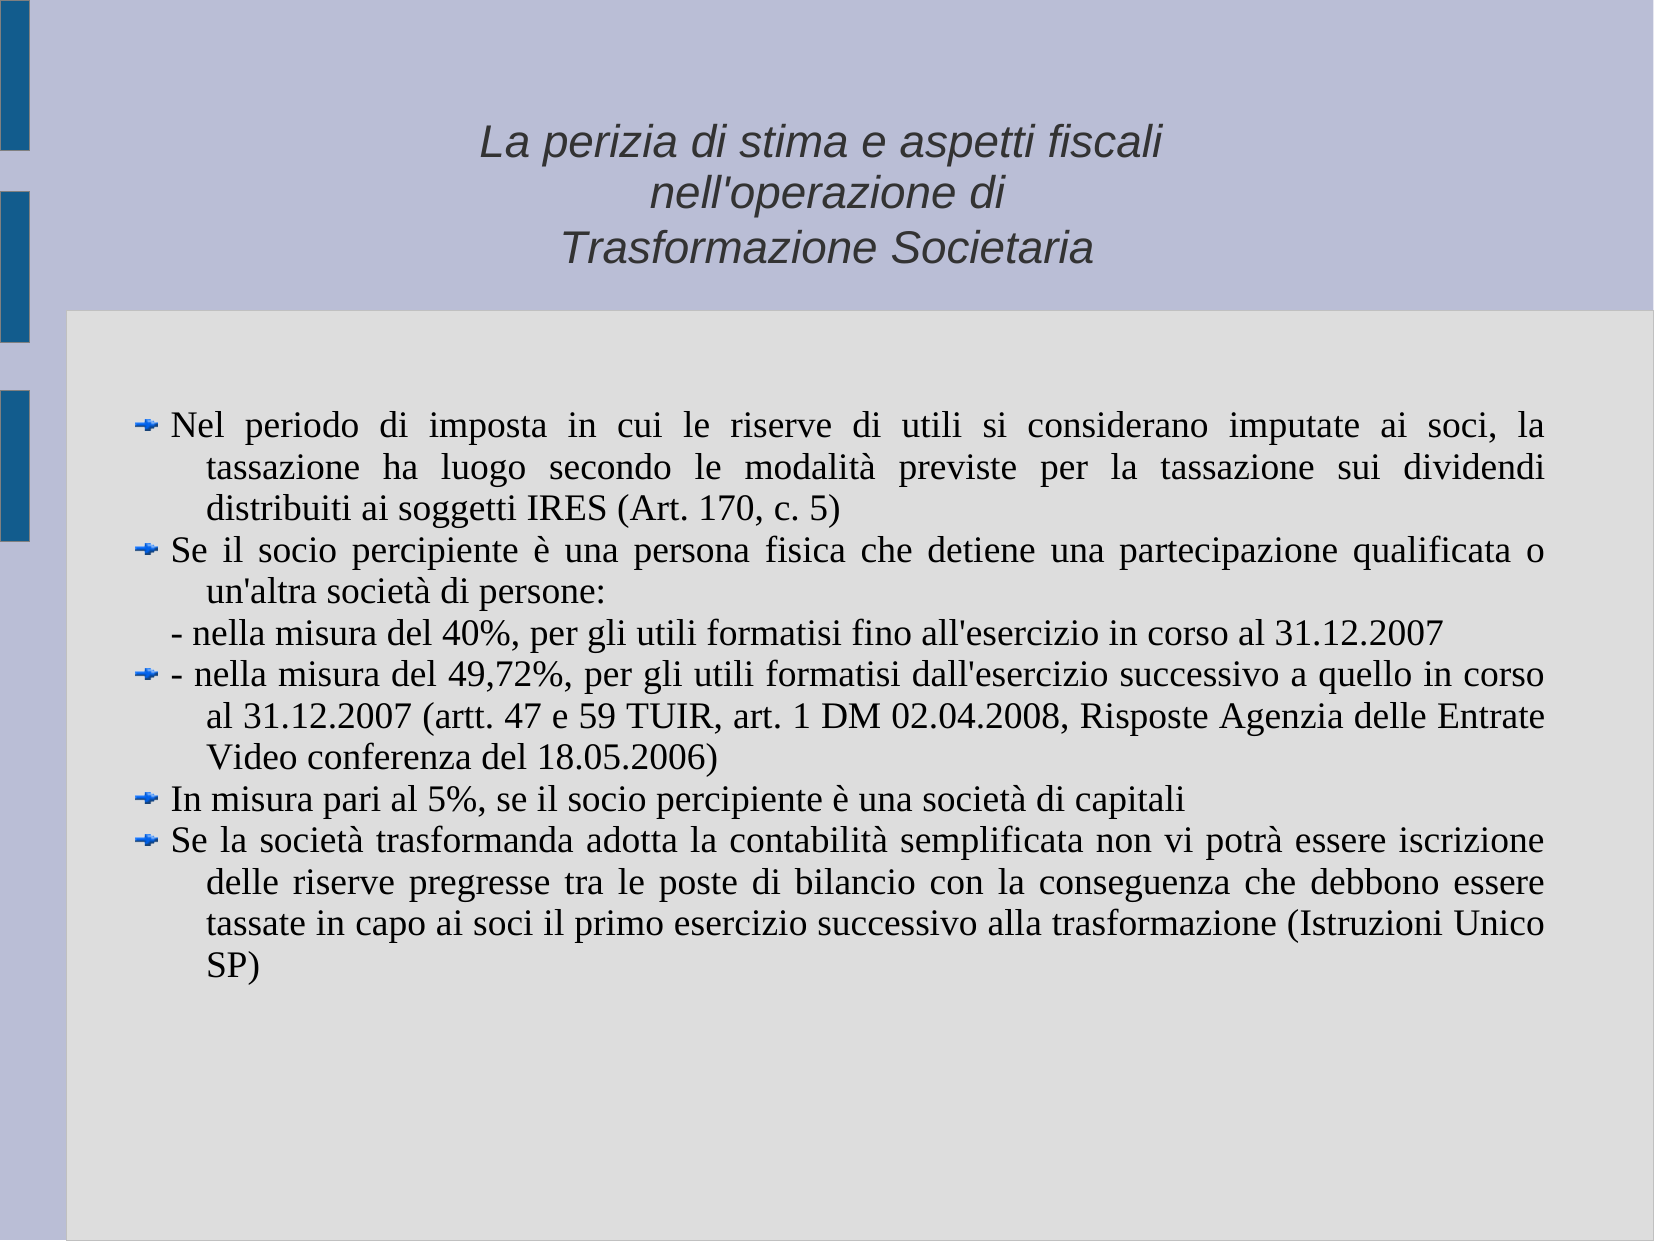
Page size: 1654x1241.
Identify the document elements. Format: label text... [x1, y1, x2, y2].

title La perizia di stima e aspetti fiscali nell'operazione di Trasformazione Societaria [121, 91, 1534, 299]
subtitle Nel periodo di imposta in cui le riserve di utili si considerano imputate ai soci, la tassazione ha luogo secondo le modalità previste per la tassazione sui dividendi distribuiti ai soggetti IRES (Art. 170, c. 5) Se il socio percipiente è una persona fisica che detiene una partecipazione qualificata o un'altra società di persone: - nella misura del 40%, per gli utili formatisi fino all'esercizio in corso al 31.12.2007 - nella misura del 49,72%, per gli utili formatisi dall'esercizio successivo a quello in corso al 31.12.2007 (artt. 47 e 59 TUIR, art. 1 DM 02.04.2008, Risposte Agenzia delle Entrate Video conferenza del 18.05.2006) In misura pari al 5%, se il socio percipiente è una società di capitali Se la società trasformanda adotta la contabilità semplificata non vi potrà essere iscrizione delle riserve pregresse tra le poste di bilancio con la conseguenza che debbono essere tassate in capo ai soci il primo esercizio successivo alla trasformazione (Istruzioni Unico SP) [135, 201, 1548, 1241]
